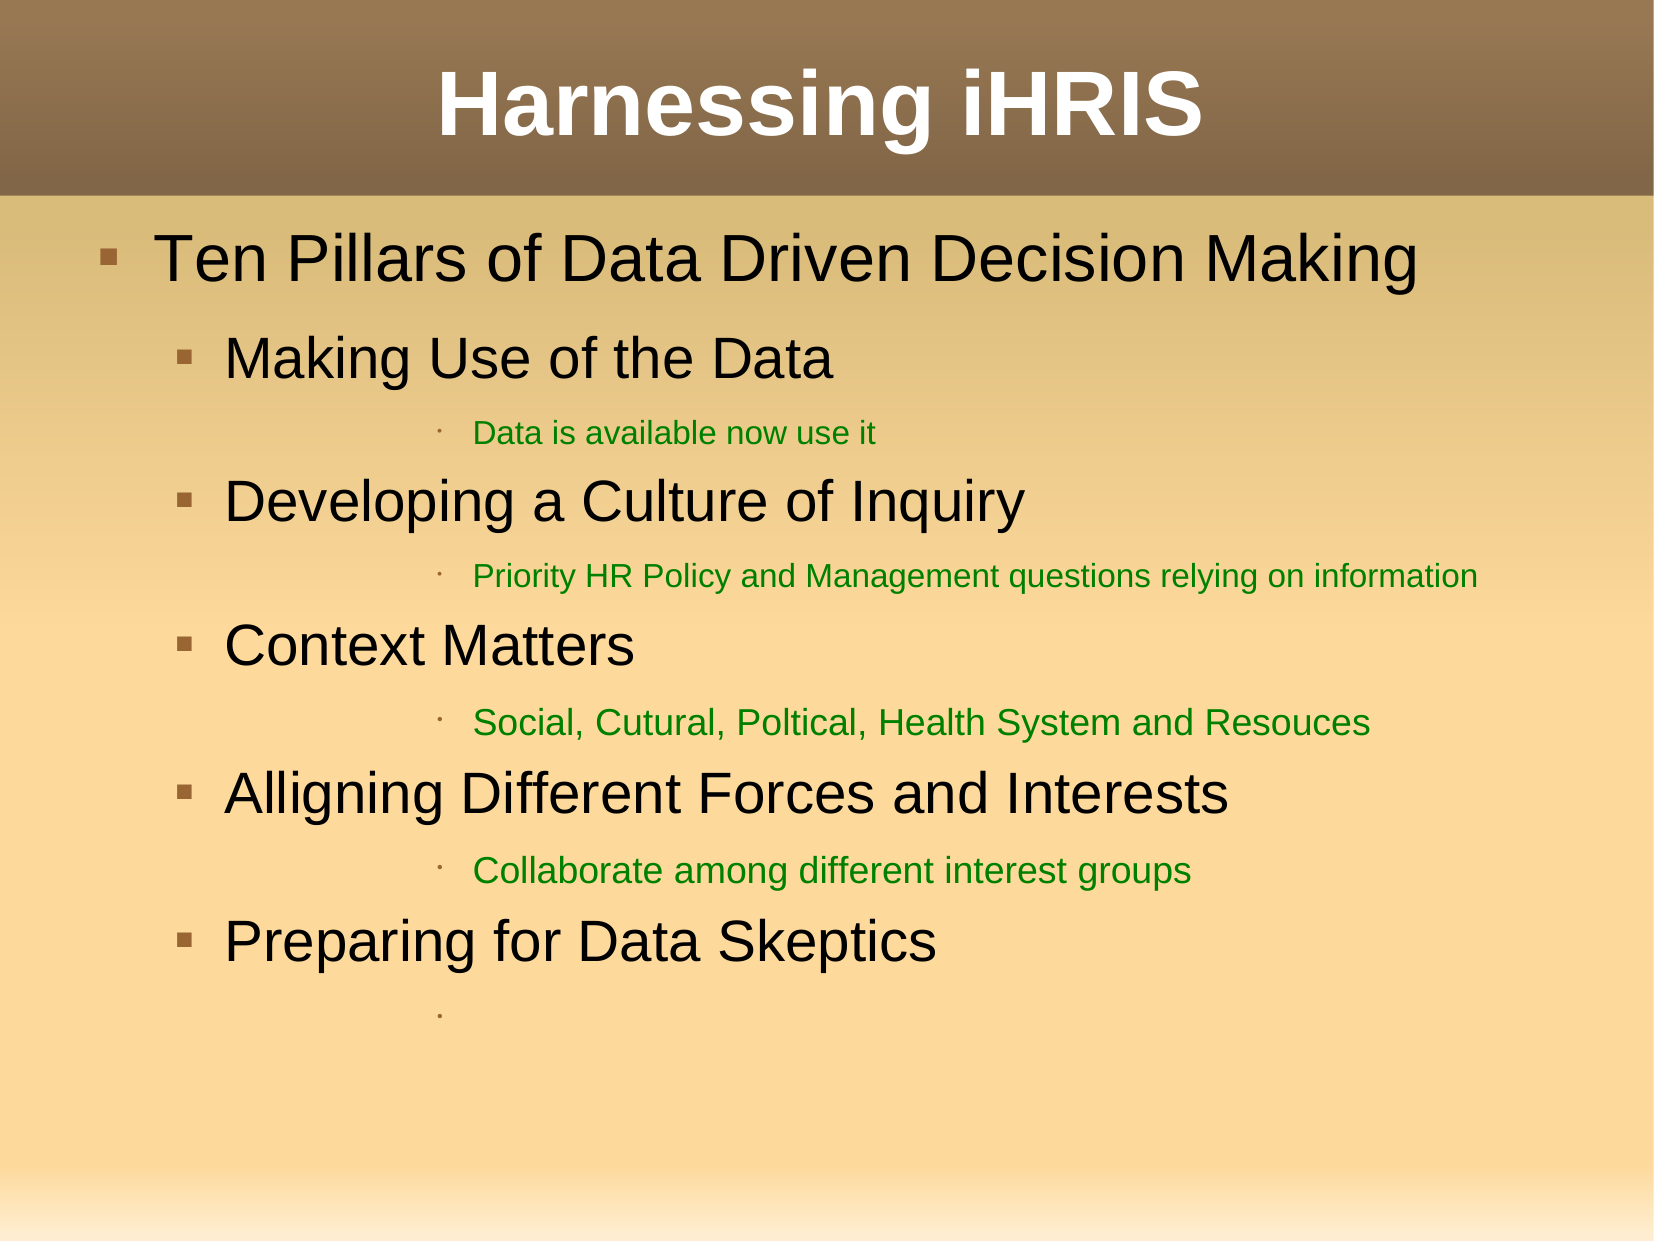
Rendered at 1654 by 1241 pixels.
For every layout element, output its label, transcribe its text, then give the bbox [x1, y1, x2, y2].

list Ten Pillars of Data Driven Decision Making Making Use of the Data Data is available now use it Developing a Culture of Inquiry Priority HR Policy and Management questions relying on information Context Matters Social, Cutural, Poltical, Health System and Resouces Alligning Different Forces and Interests Collaborate among different interest groups Preparing for Data Skeptics [82, 221, 1571, 1123]
title Harnessing iHRIS [76, 7, 1565, 200]
picture [0, 0, 1654, 1241]
